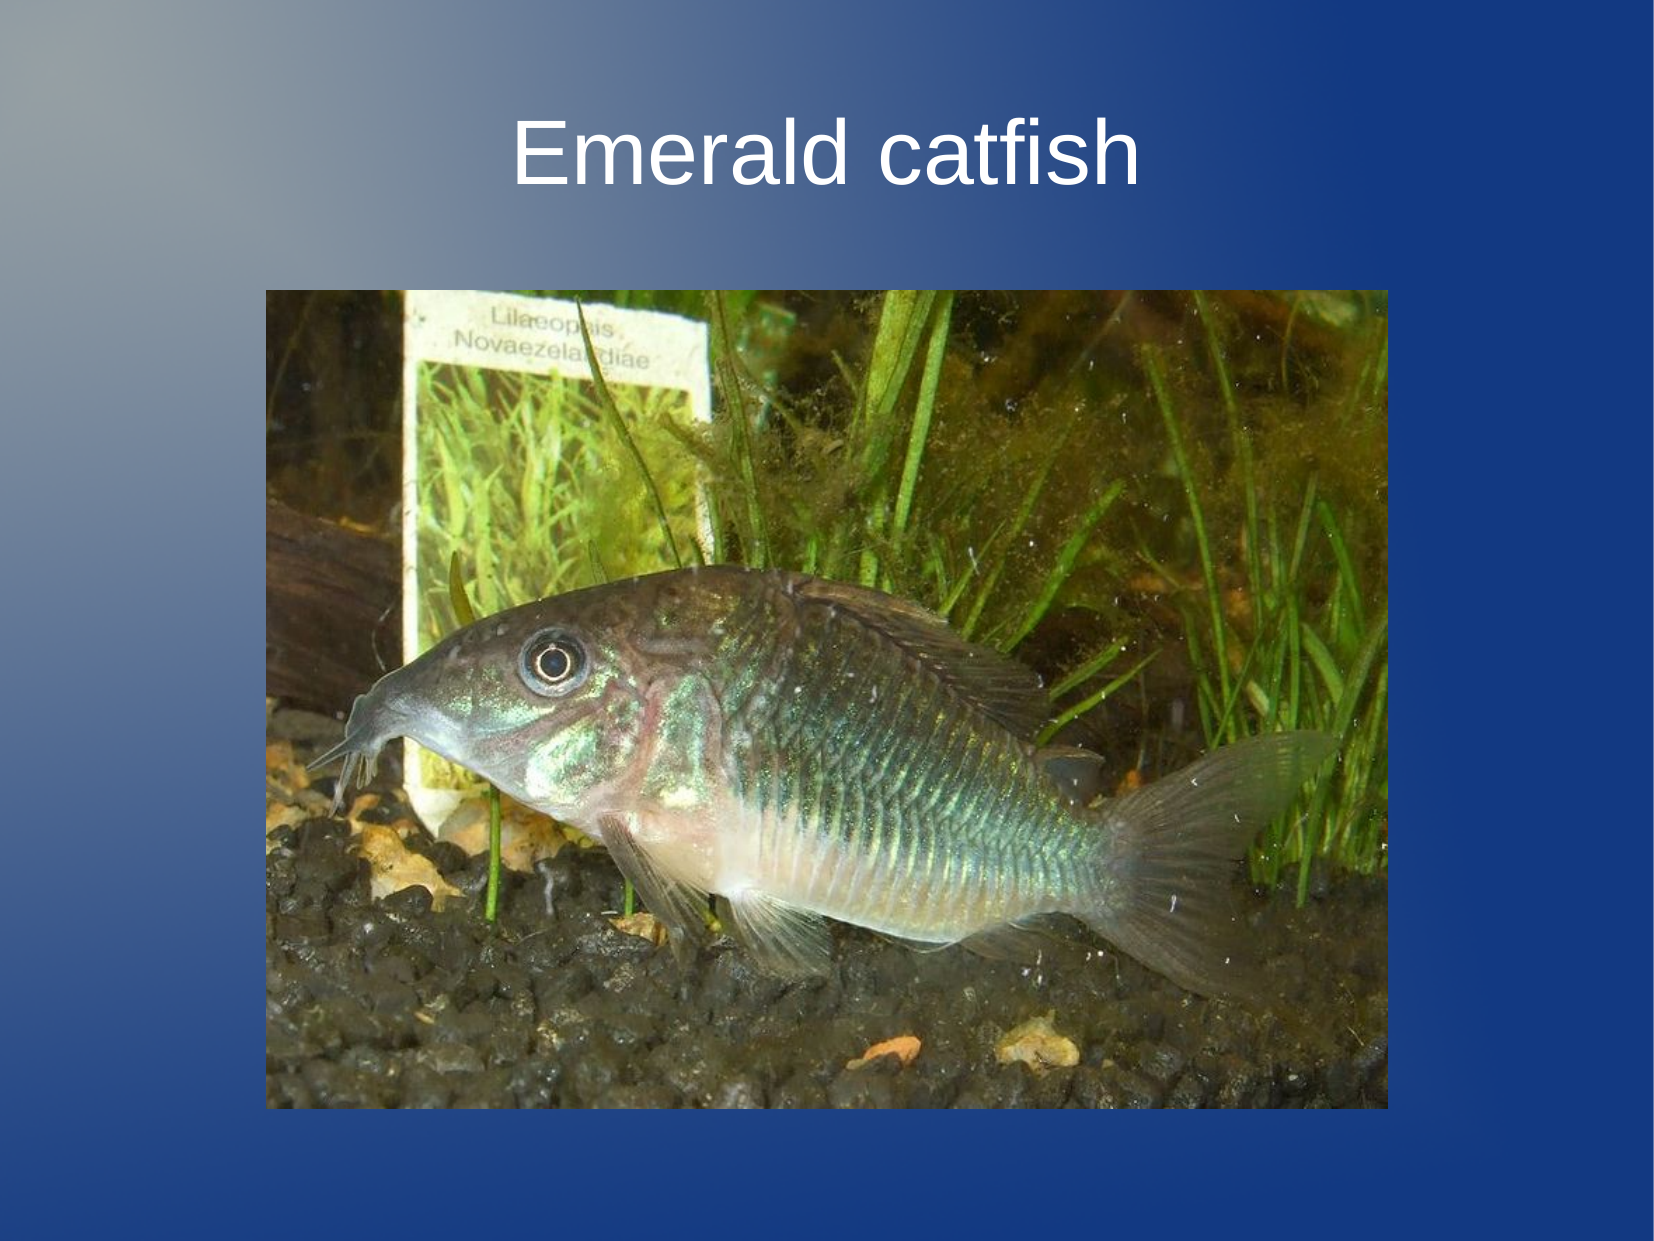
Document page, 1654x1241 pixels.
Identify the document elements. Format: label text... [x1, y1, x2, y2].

picture [0, 0, 1654, 1241]
title Emerald catfish [82, 49, 1571, 257]
